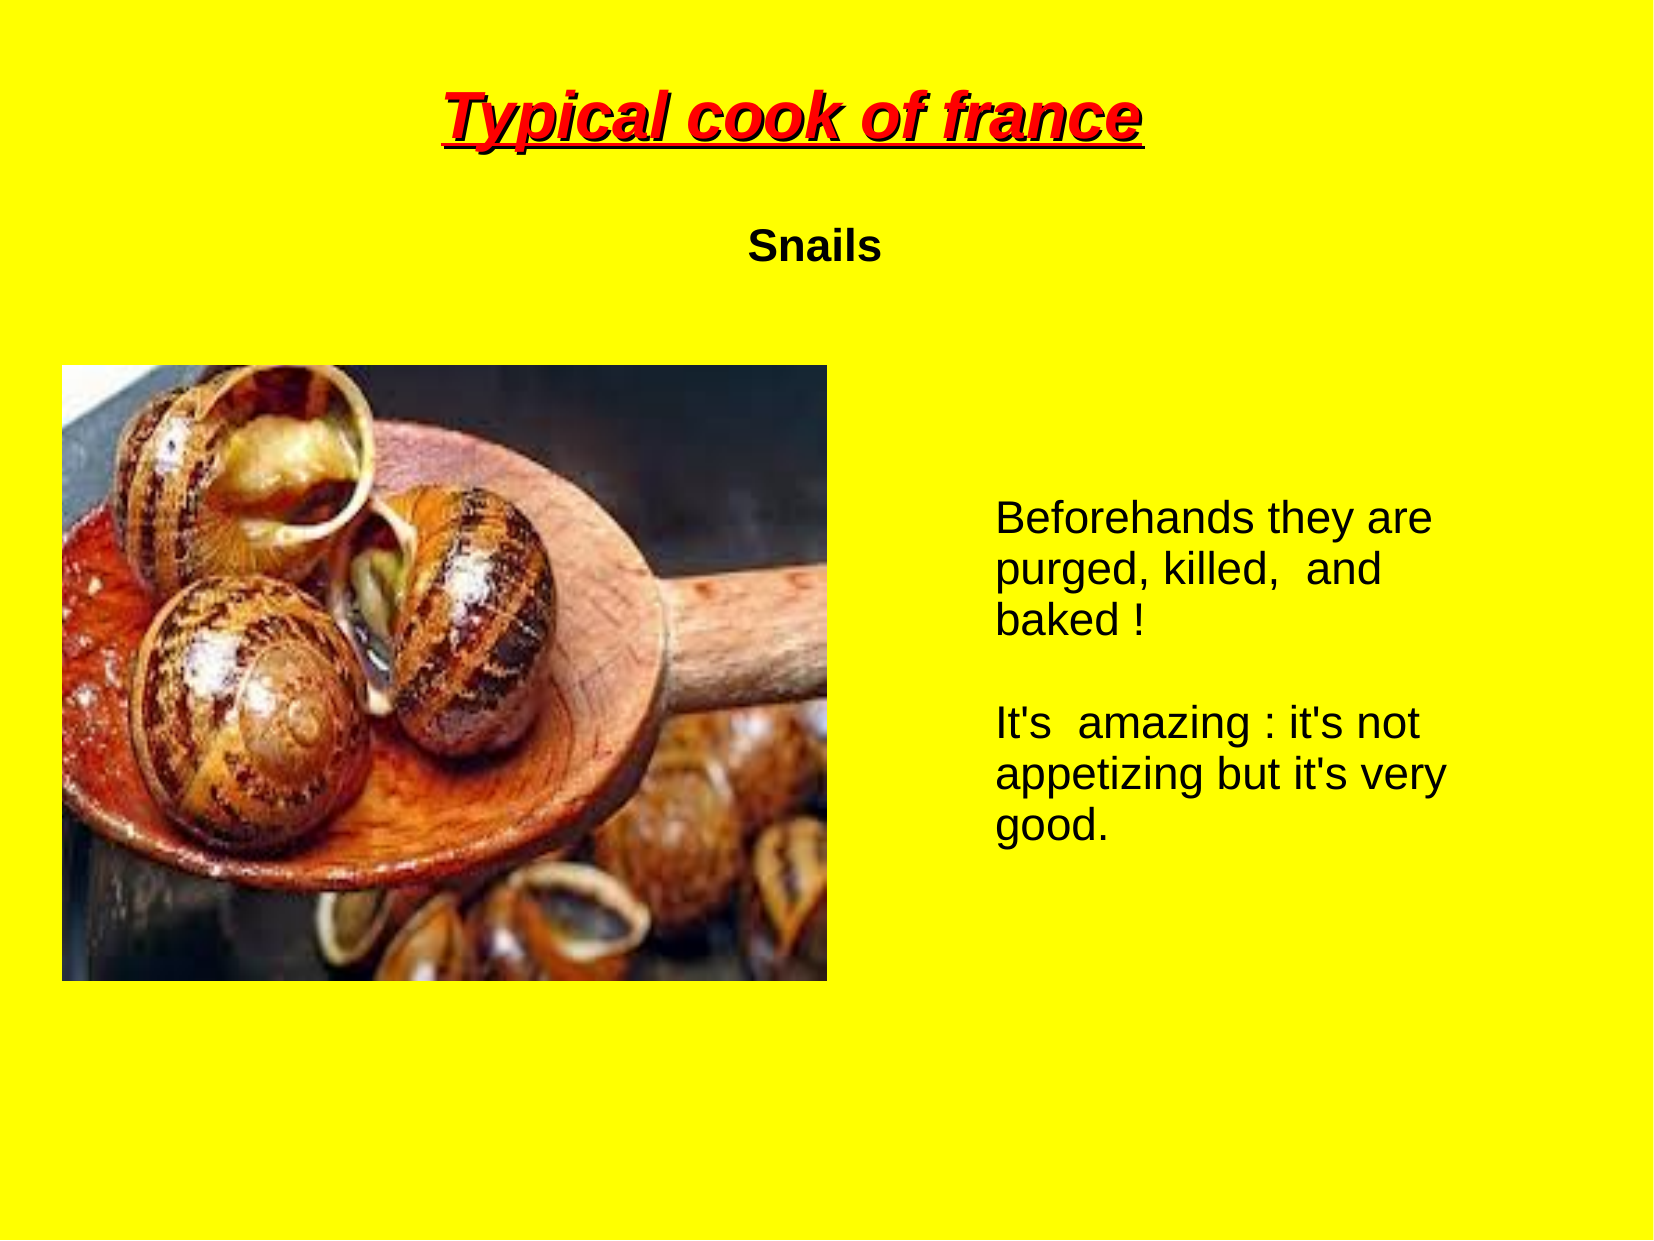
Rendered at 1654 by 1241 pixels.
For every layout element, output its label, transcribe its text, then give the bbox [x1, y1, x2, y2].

picture [62, 365, 827, 981]
text_box Snails [448, 212, 1182, 280]
text_box Beforehands they are purged, killed, and baked ! It's amazing : it's not appetizing but it's very good. [980, 484, 1560, 857]
text_box Typical cook of france [413, 70, 1170, 161]
